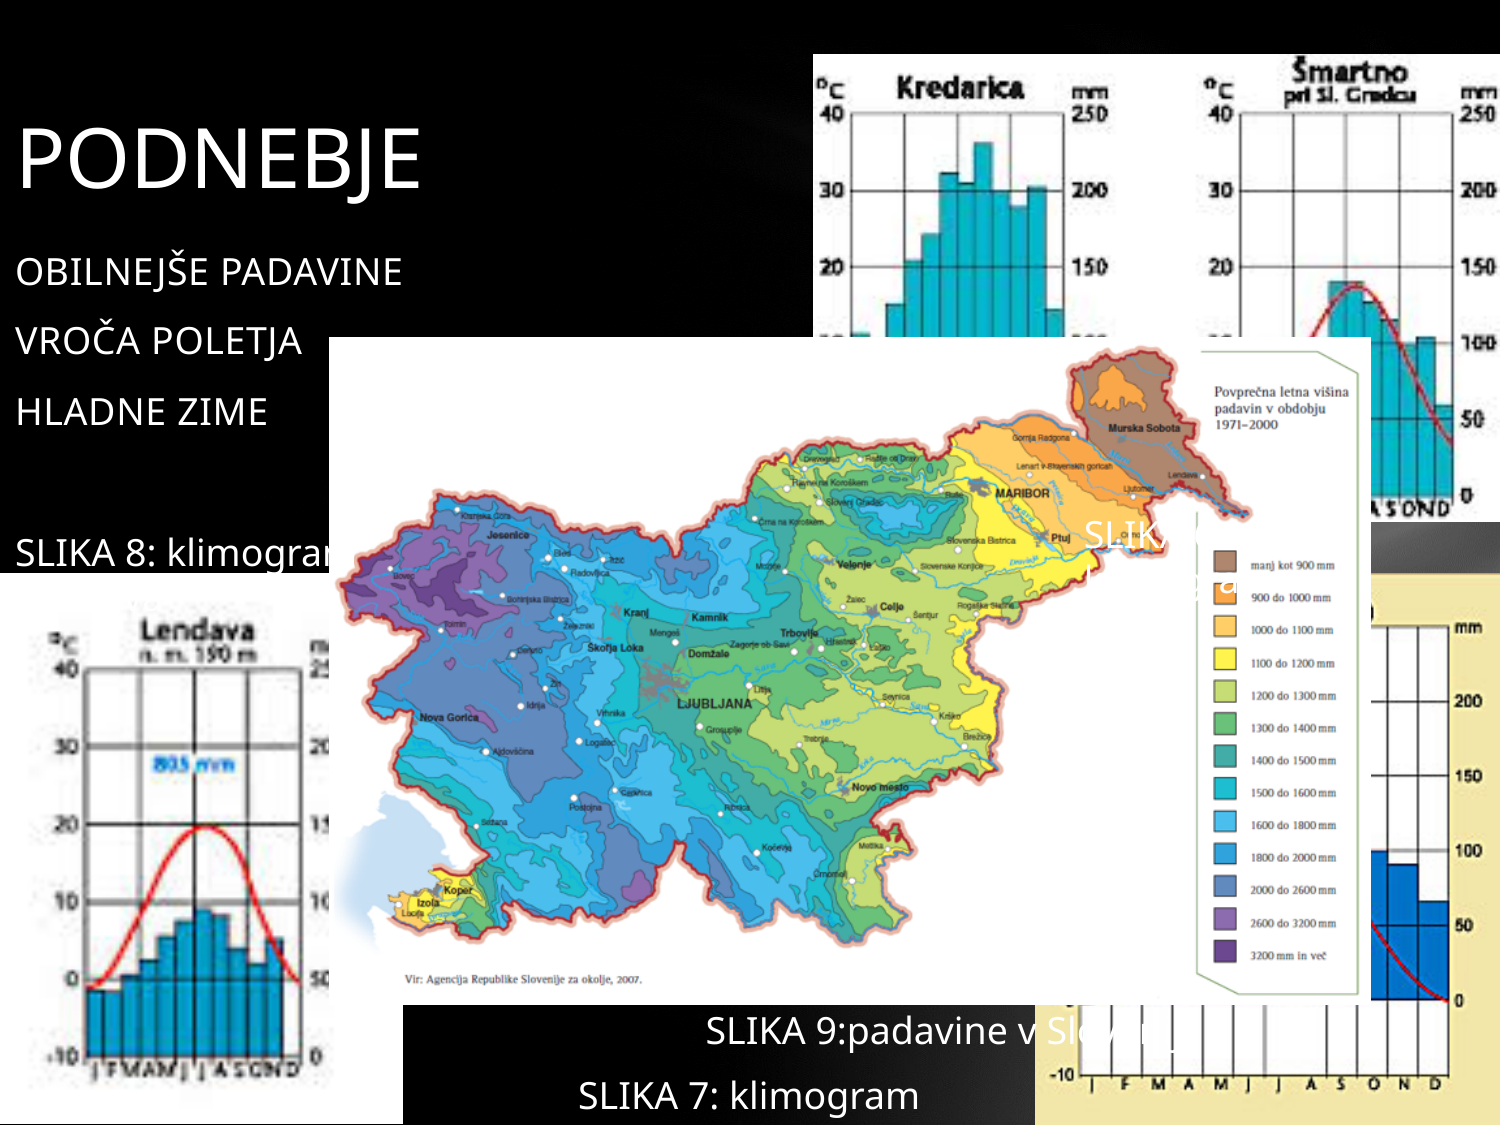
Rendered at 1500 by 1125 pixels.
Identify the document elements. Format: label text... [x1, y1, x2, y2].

text_box SLIKA 9:padavine v Sloveniji [690, 999, 1223, 1060]
title PODNEBJE [0, 37, 1260, 213]
list OBILNEJŠE PADAVINE VROČA POLETJA HLADNE ZIME [403, 1005, 690, 1015]
list OBILNEJŠE PADAVINE VROČA POLETJA HLADNE ZIME [0, 240, 813, 521]
text_box SLIKA 6: klimograma [1069, 503, 1447, 609]
text_box SLIKA 8: klimogram Lendava [0, 521, 403, 627]
text_box SLIKA 7: klimogram Maribor [563, 1064, 1036, 1125]
picture [0, 0, 1500, 1125]
